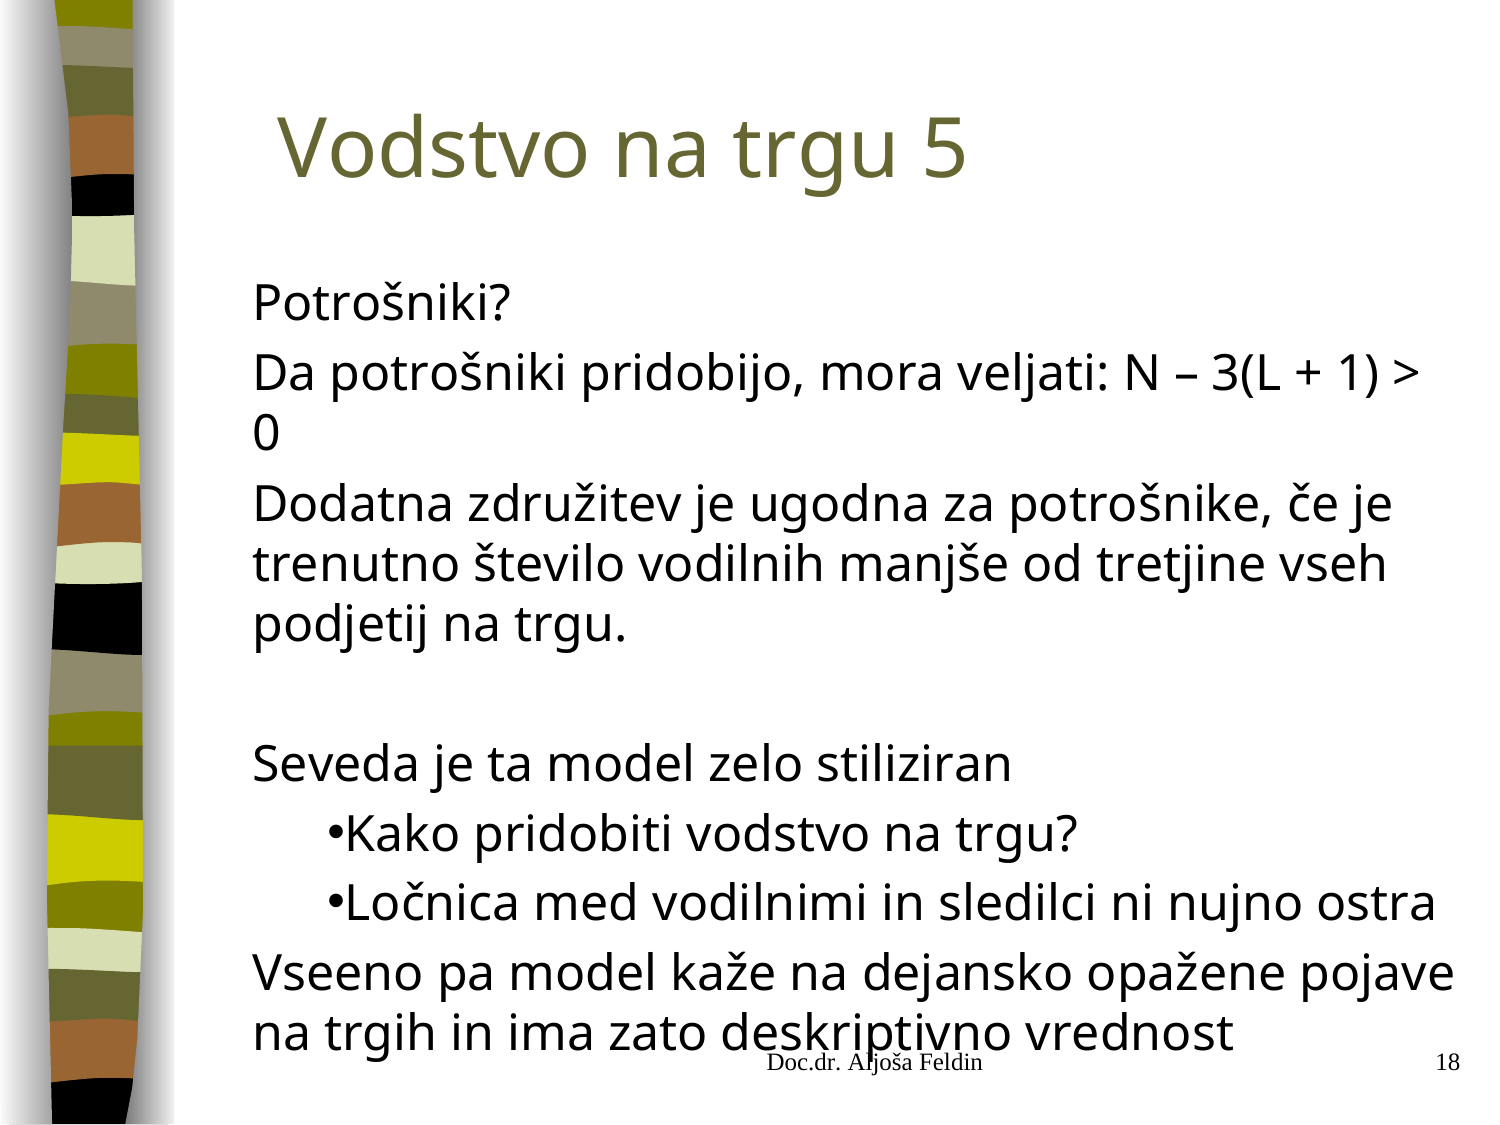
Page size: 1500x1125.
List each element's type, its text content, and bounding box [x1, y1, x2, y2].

text_box Potrošniki? Da potrošniki pridobijo, mora veljati: N – 3(L + 1) > 0 Dodatna združitev je ugodna za potrošnike, če je trenutno število vodilnih manjše od tretjine vseh podjetij na trgu. Seveda je ta model zelo stiliziran Kako pridobiti vodstvo na trgu? Ločnica med vodilnimi in sledilci ni nujno ostra Vseeno pa model kaže na dejansko opažene pojave na trgih in ima zato deskriptivno vrednost [237, 262, 1476, 1026]
text_box <number> [1162, 1037, 1476, 1101]
text_box Doc.dr. Aljoša Feldin [637, 1037, 1113, 1101]
text_box Vodstvo na trgu 5 [262, 24, 1476, 203]
